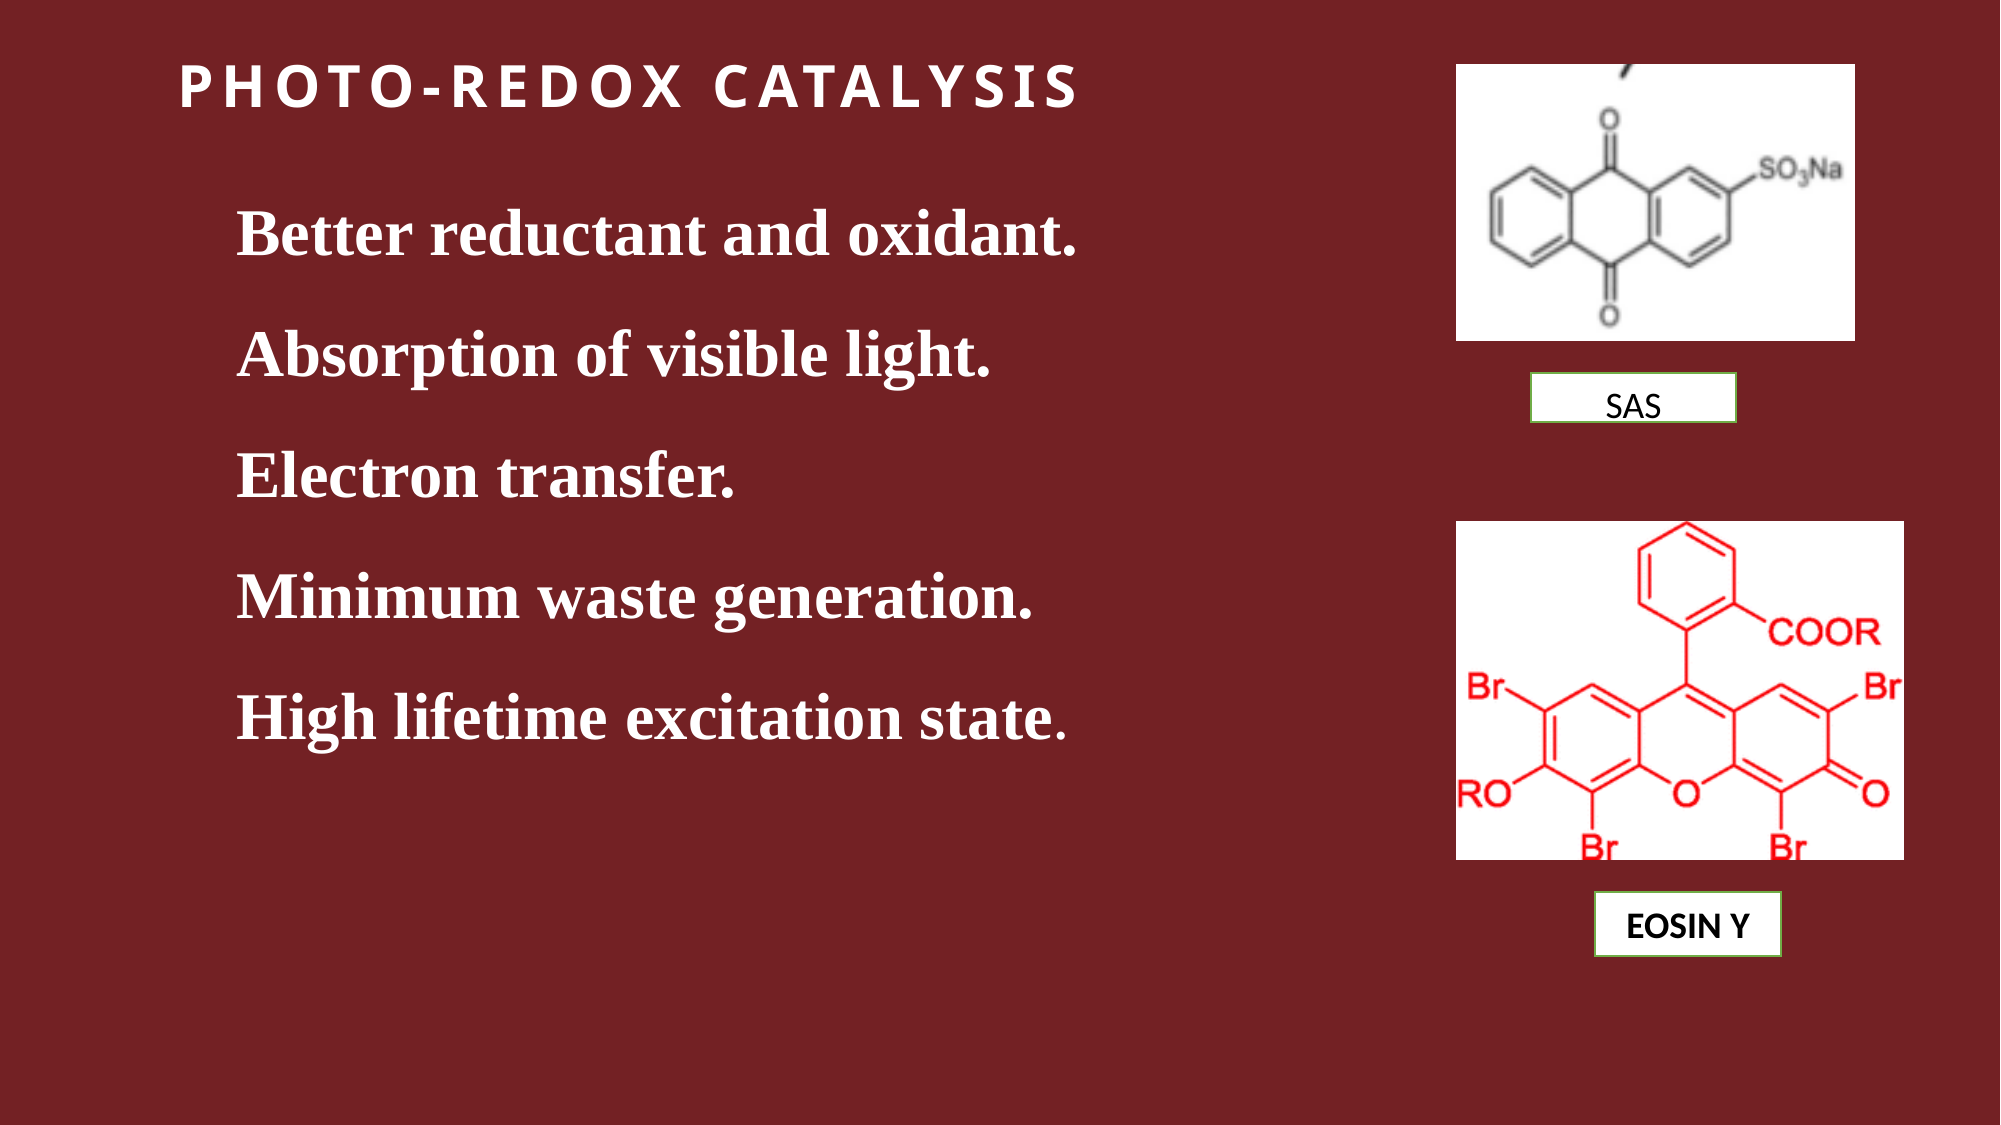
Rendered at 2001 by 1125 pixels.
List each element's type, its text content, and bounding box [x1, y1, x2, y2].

text_box EOSIN Y [1595, 892, 1781, 956]
title PHOTO-REDOX CATALYSIS [177, 49, 1822, 121]
picture [1456, 64, 1855, 341]
text_box SAS [1531, 373, 1736, 422]
picture [1456, 521, 1904, 860]
list Better reductant and oxidant. Absorption of visible light. Electron transfer. Minimum waste generation. High lifetime excitation state. [177, 169, 1822, 947]
